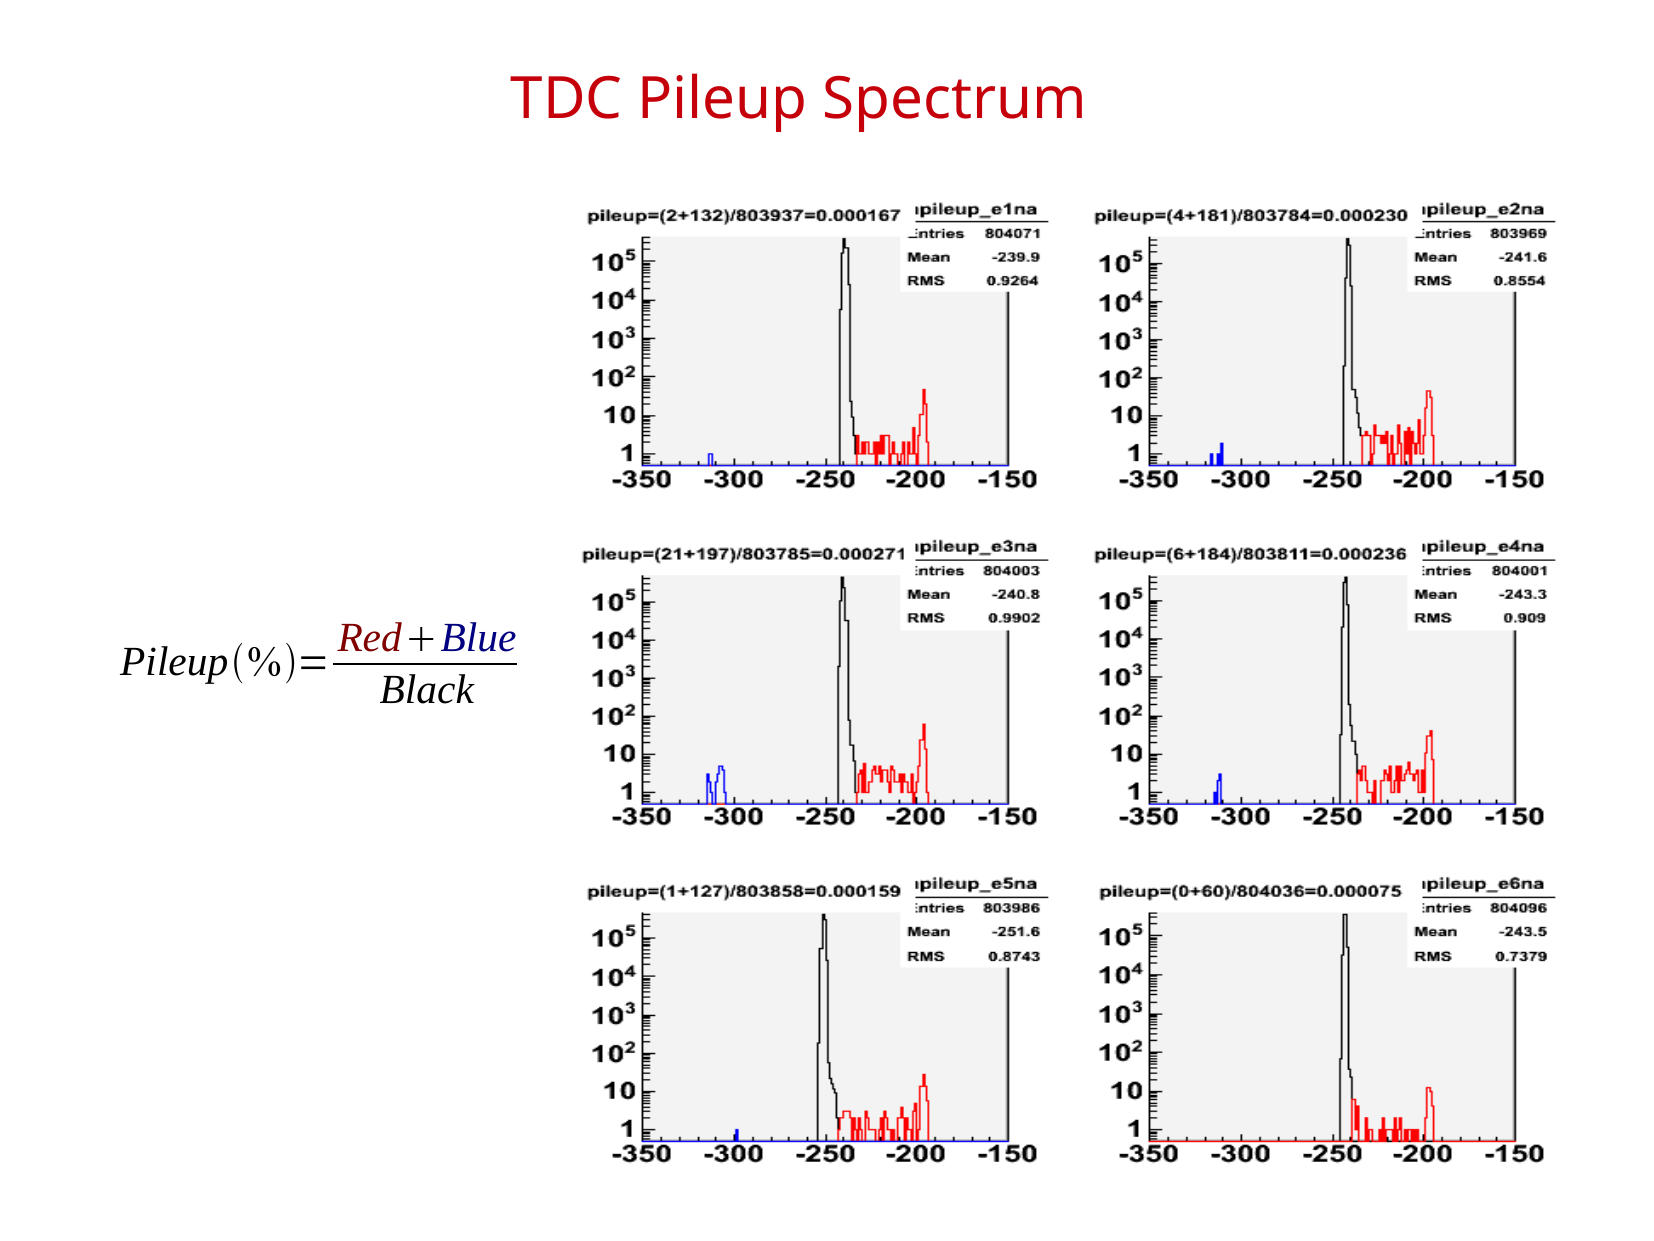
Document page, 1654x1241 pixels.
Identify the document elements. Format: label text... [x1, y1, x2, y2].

text_box TDC Pileup Spectrum [262, 48, 1351, 151]
chart [112, 614, 526, 713]
picture [562, 187, 1576, 1201]
